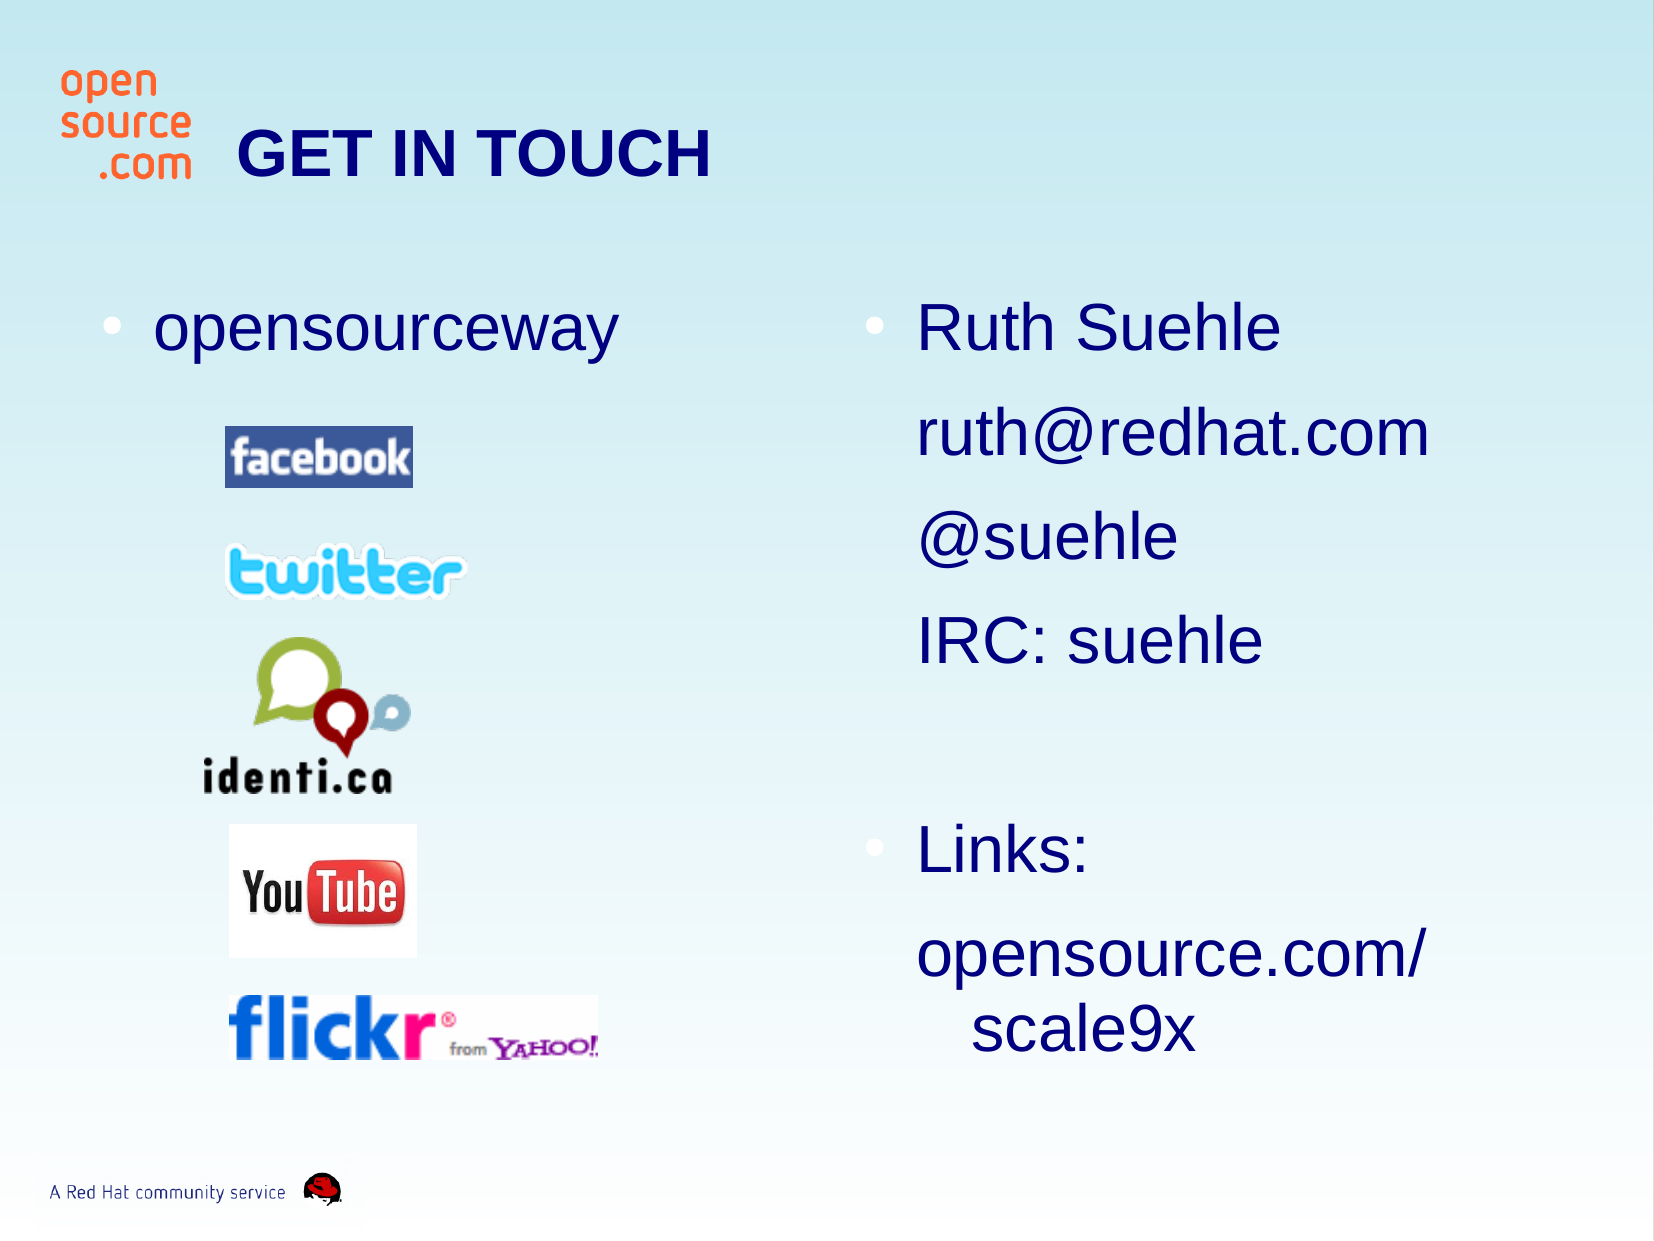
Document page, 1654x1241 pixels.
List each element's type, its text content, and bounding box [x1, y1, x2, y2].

title GET IN TOUCH [236, 49, 1654, 257]
list opensourceway [82, 290, 809, 1094]
list Ruth Suehle ruth@redhat.com @suehle IRC: suehle Links: opensource.com/ scale9x [845, 290, 1572, 1109]
picture [0, 0, 1654, 1241]
